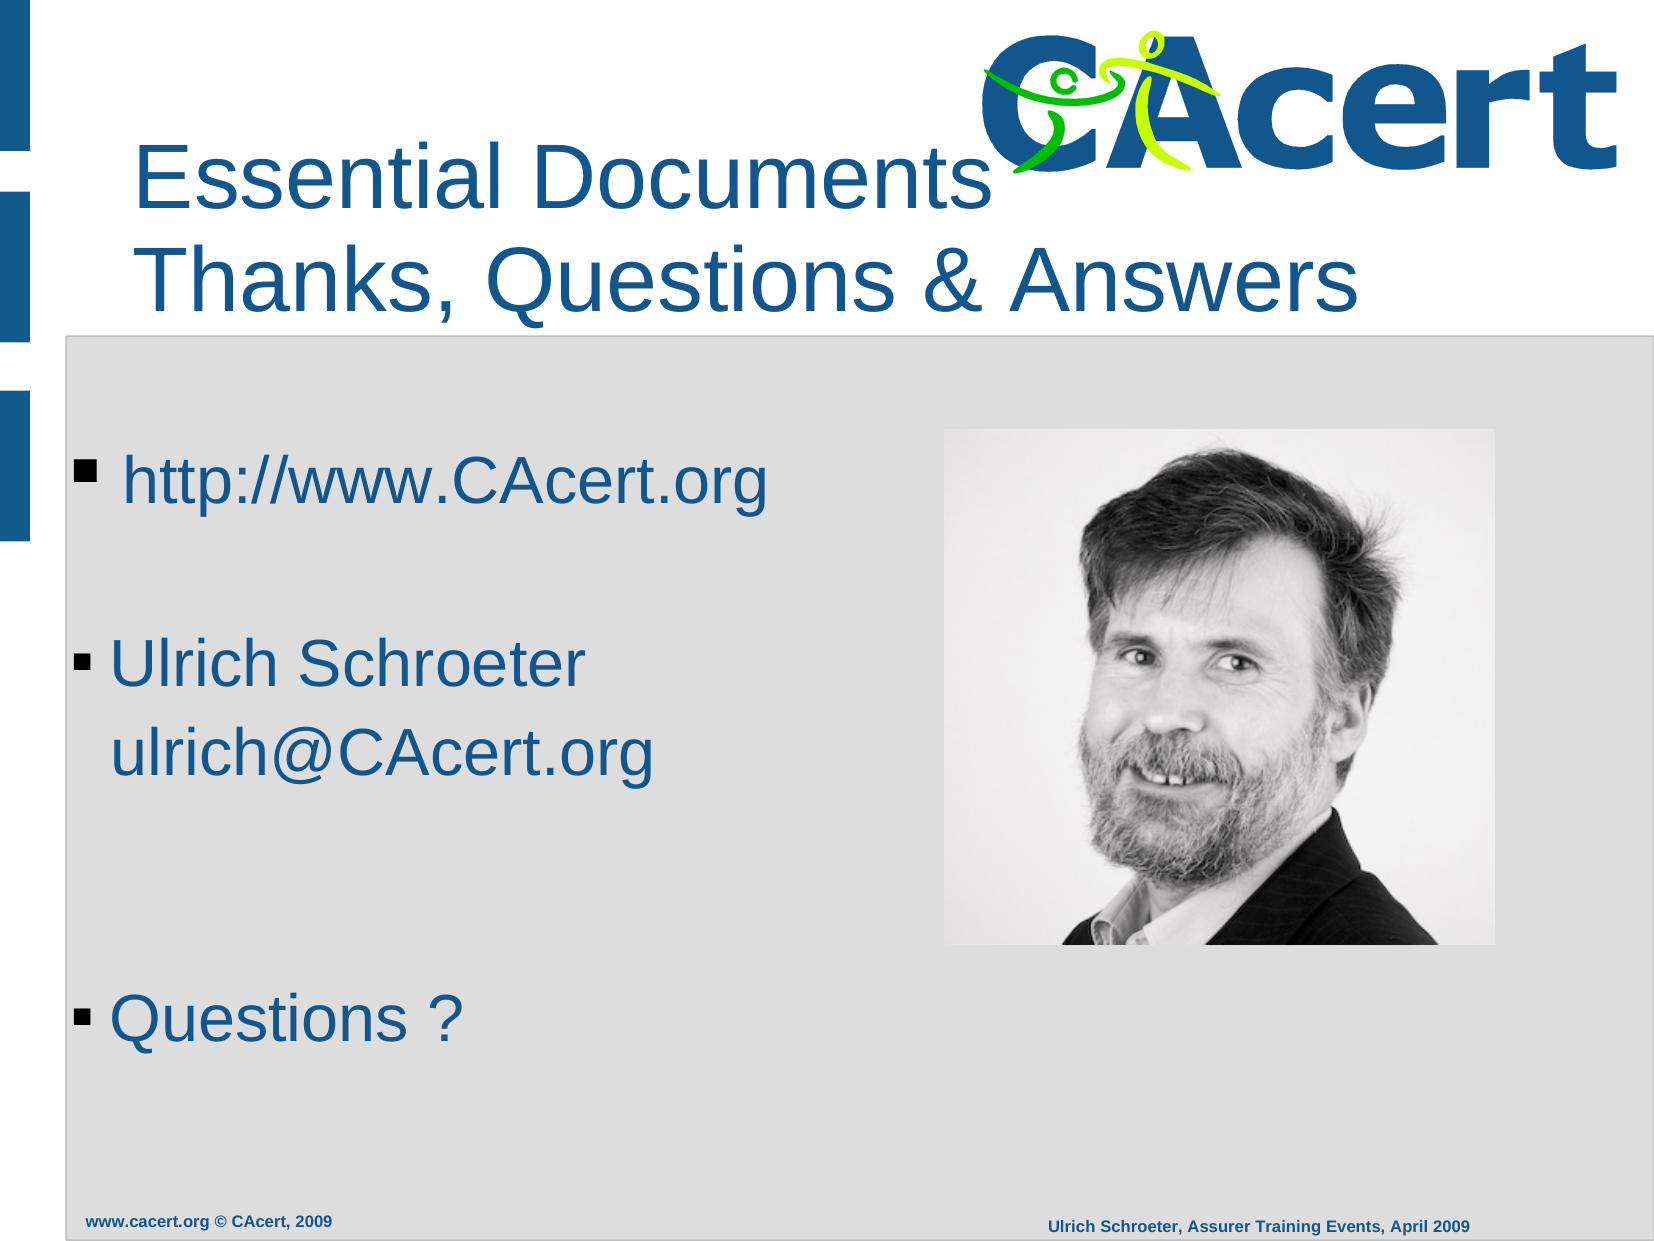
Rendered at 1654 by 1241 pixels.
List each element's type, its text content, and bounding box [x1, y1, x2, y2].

picture [944, 429, 1495, 945]
text_box http://www.CAcert.org Ulrich Schroeter ulrich@CAcert.org Questions ? [59, 413, 786, 1166]
text_box Essential Documents Thanks, Questions & Answers [118, 118, 1378, 339]
